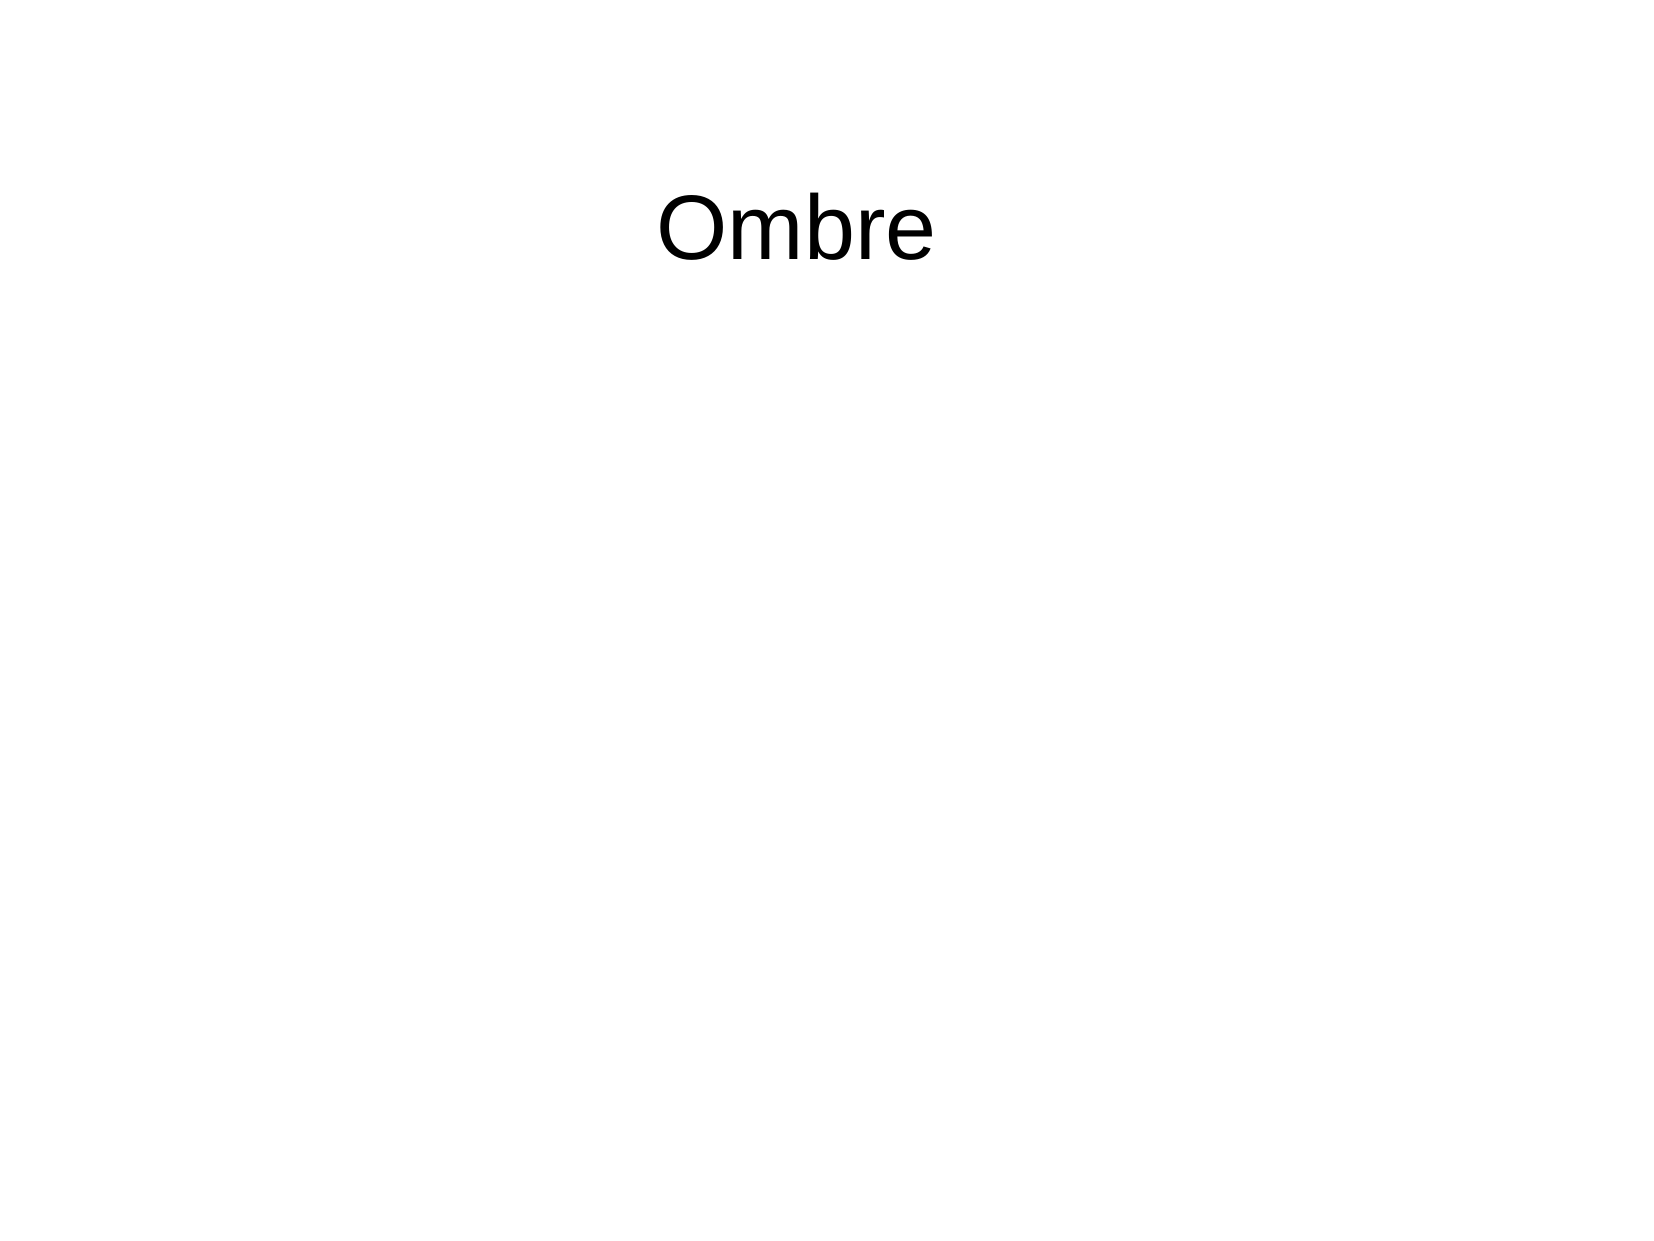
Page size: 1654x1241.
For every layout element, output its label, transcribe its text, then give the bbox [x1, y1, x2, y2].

title Ombre [52, 119, 1541, 327]
